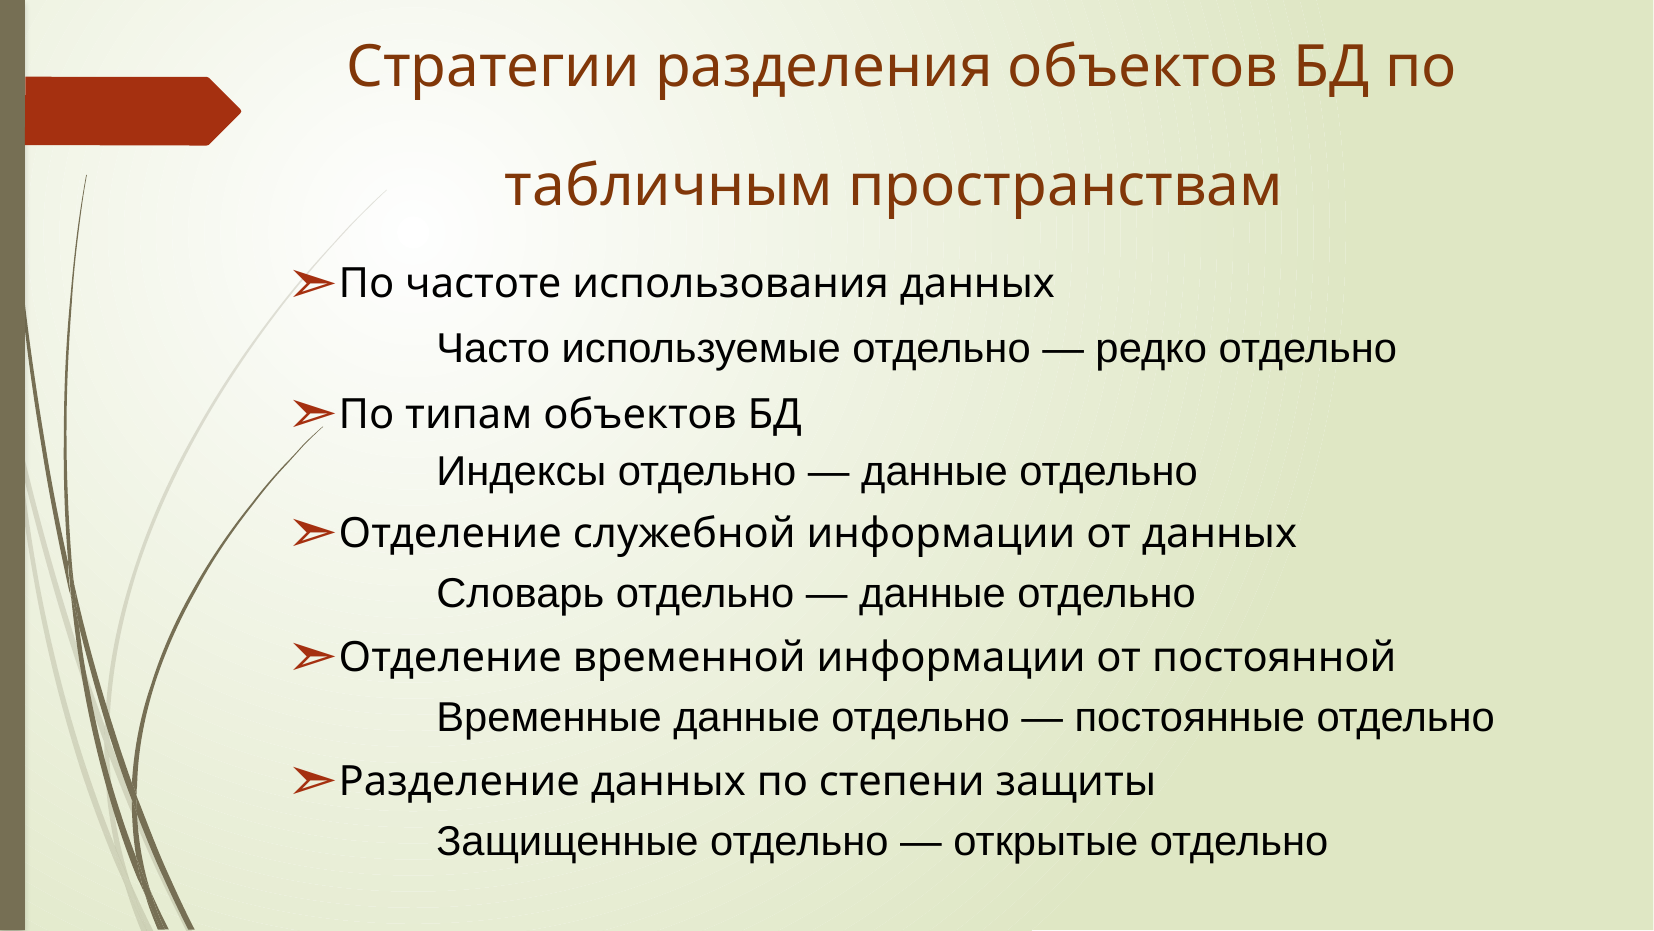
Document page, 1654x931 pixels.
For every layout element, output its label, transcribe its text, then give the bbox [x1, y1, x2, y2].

text_box По частоте использования данных Часто используемые отдельно — редко отдельно По типам объектов БД Индексы отдельно — данные отдельно Отделение служебной информации от данных Словарь отдельно — данные отдельно Отделение временной информации от постоянной Временные данные отдельно — постоянные отдельно Разделение данных по степени защиты Защищенные отдельно — открытые отдельно [271, 237, 1610, 844]
title Стратегии разделения объектов БД по табличным пространствам [297, 1, 1506, 206]
